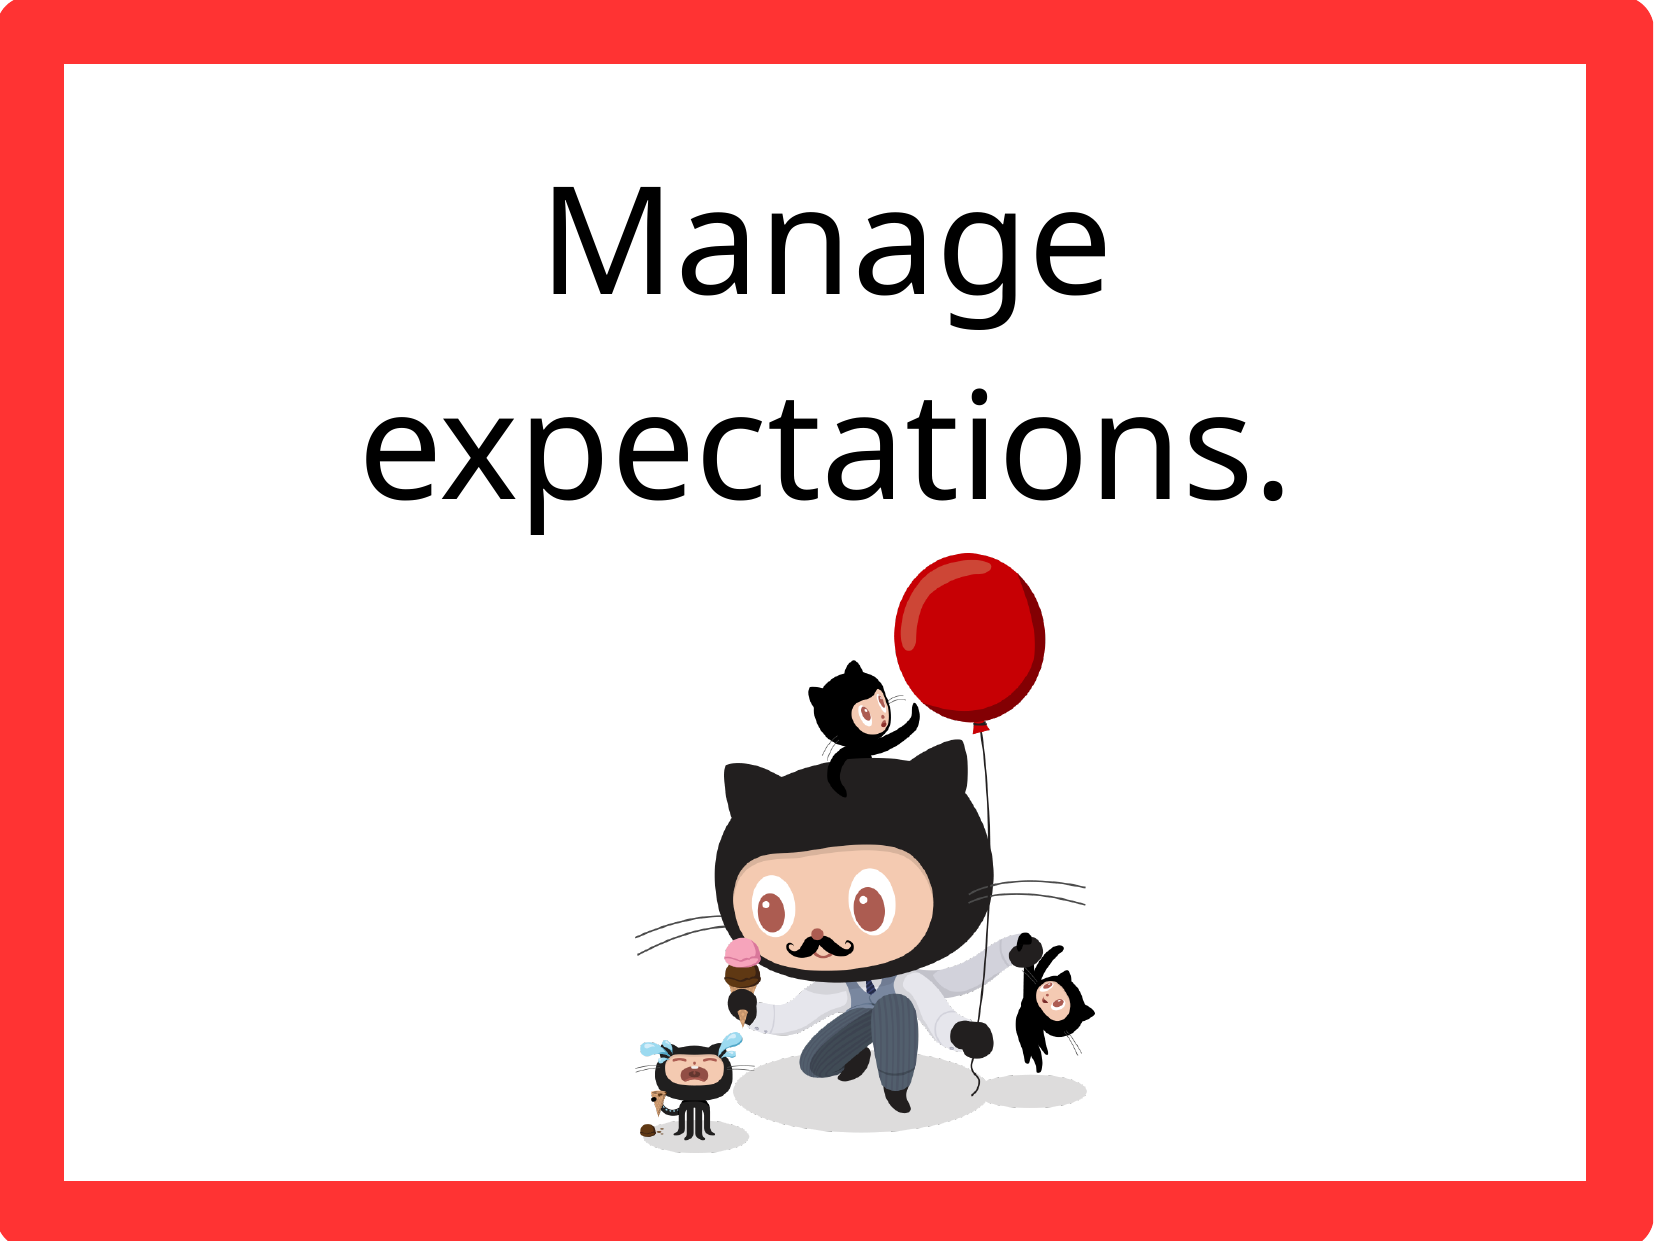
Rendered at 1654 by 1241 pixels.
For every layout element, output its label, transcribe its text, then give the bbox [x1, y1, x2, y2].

title Manage expectations. [82, 116, 1571, 562]
picture [552, 539, 1178, 1166]
